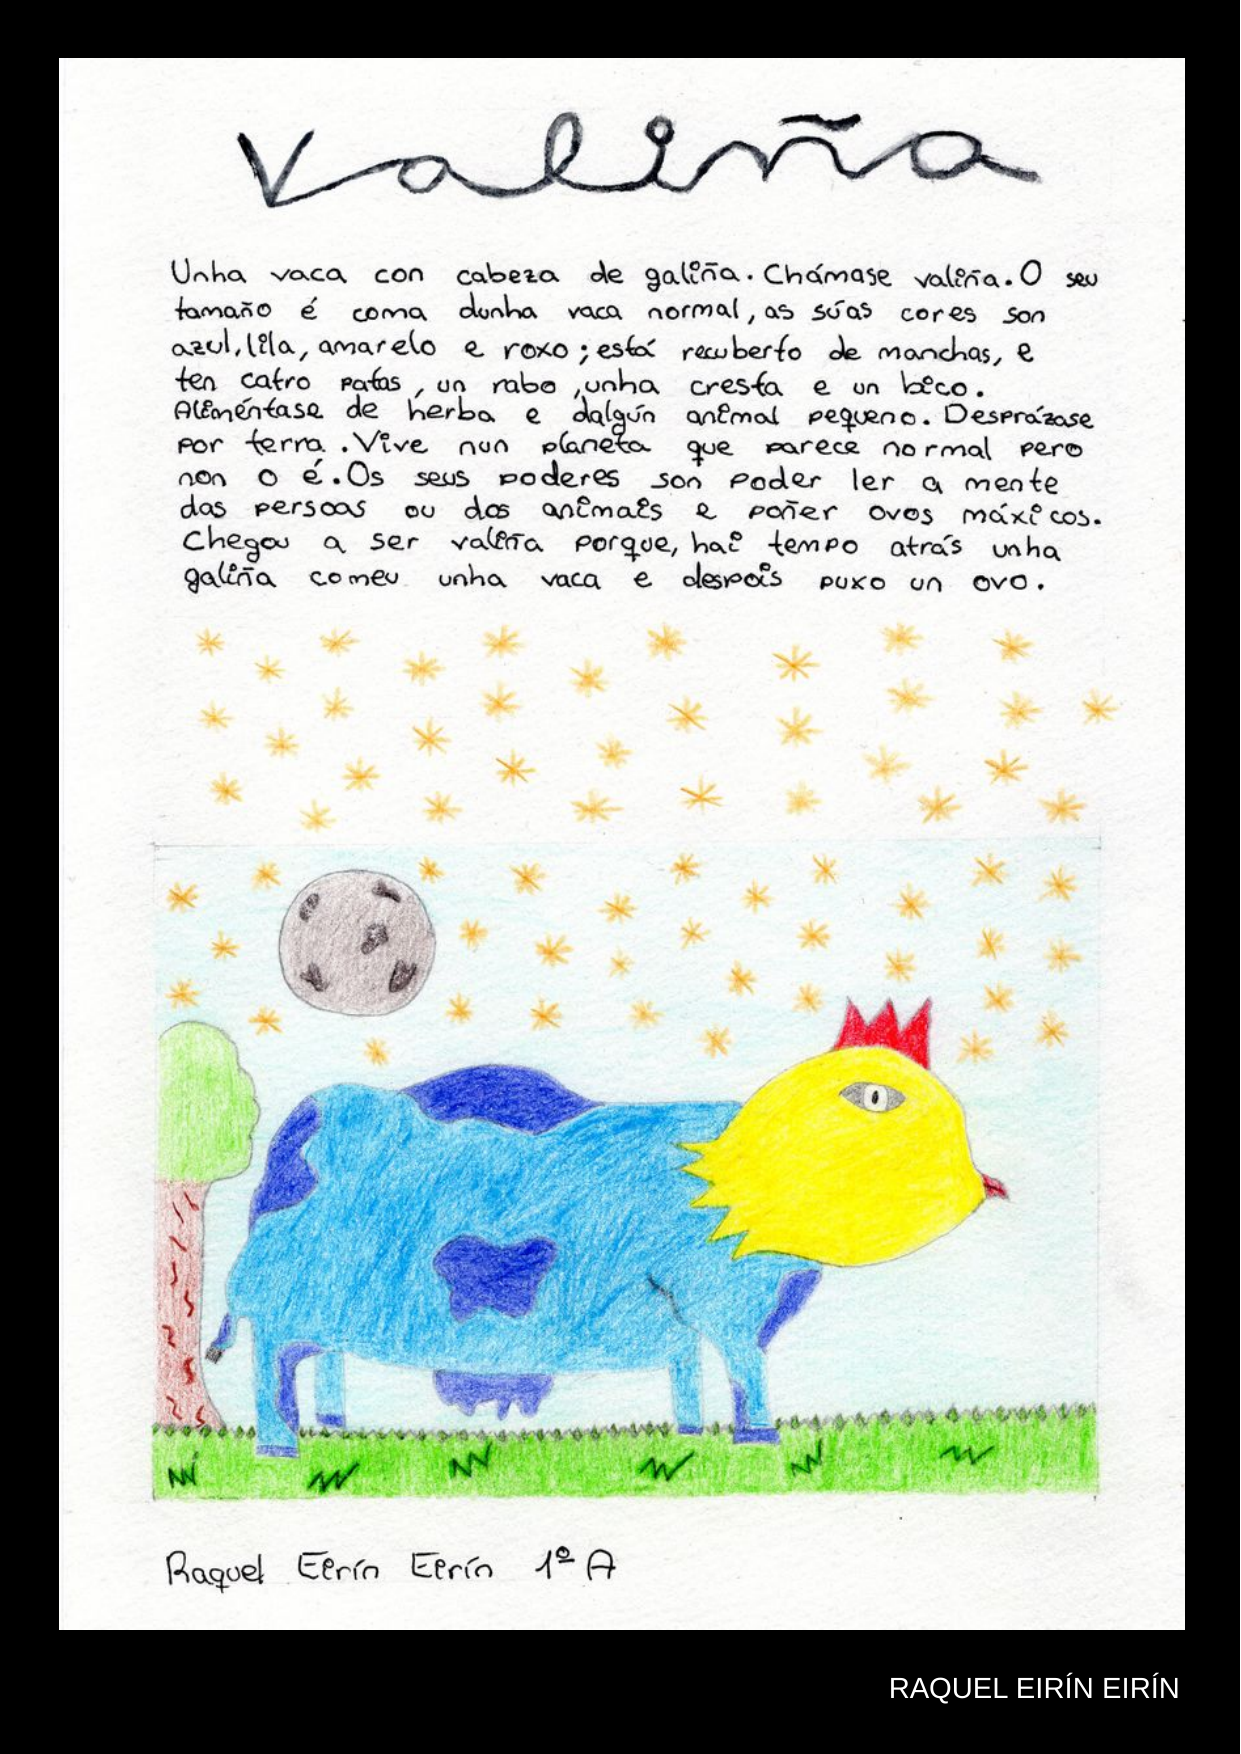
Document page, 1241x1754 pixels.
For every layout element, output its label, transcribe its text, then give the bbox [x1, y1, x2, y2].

text_box RAQUEL EIRÍN EIRÍN [874, 1665, 1211, 1725]
picture [59, 58, 1185, 1630]
